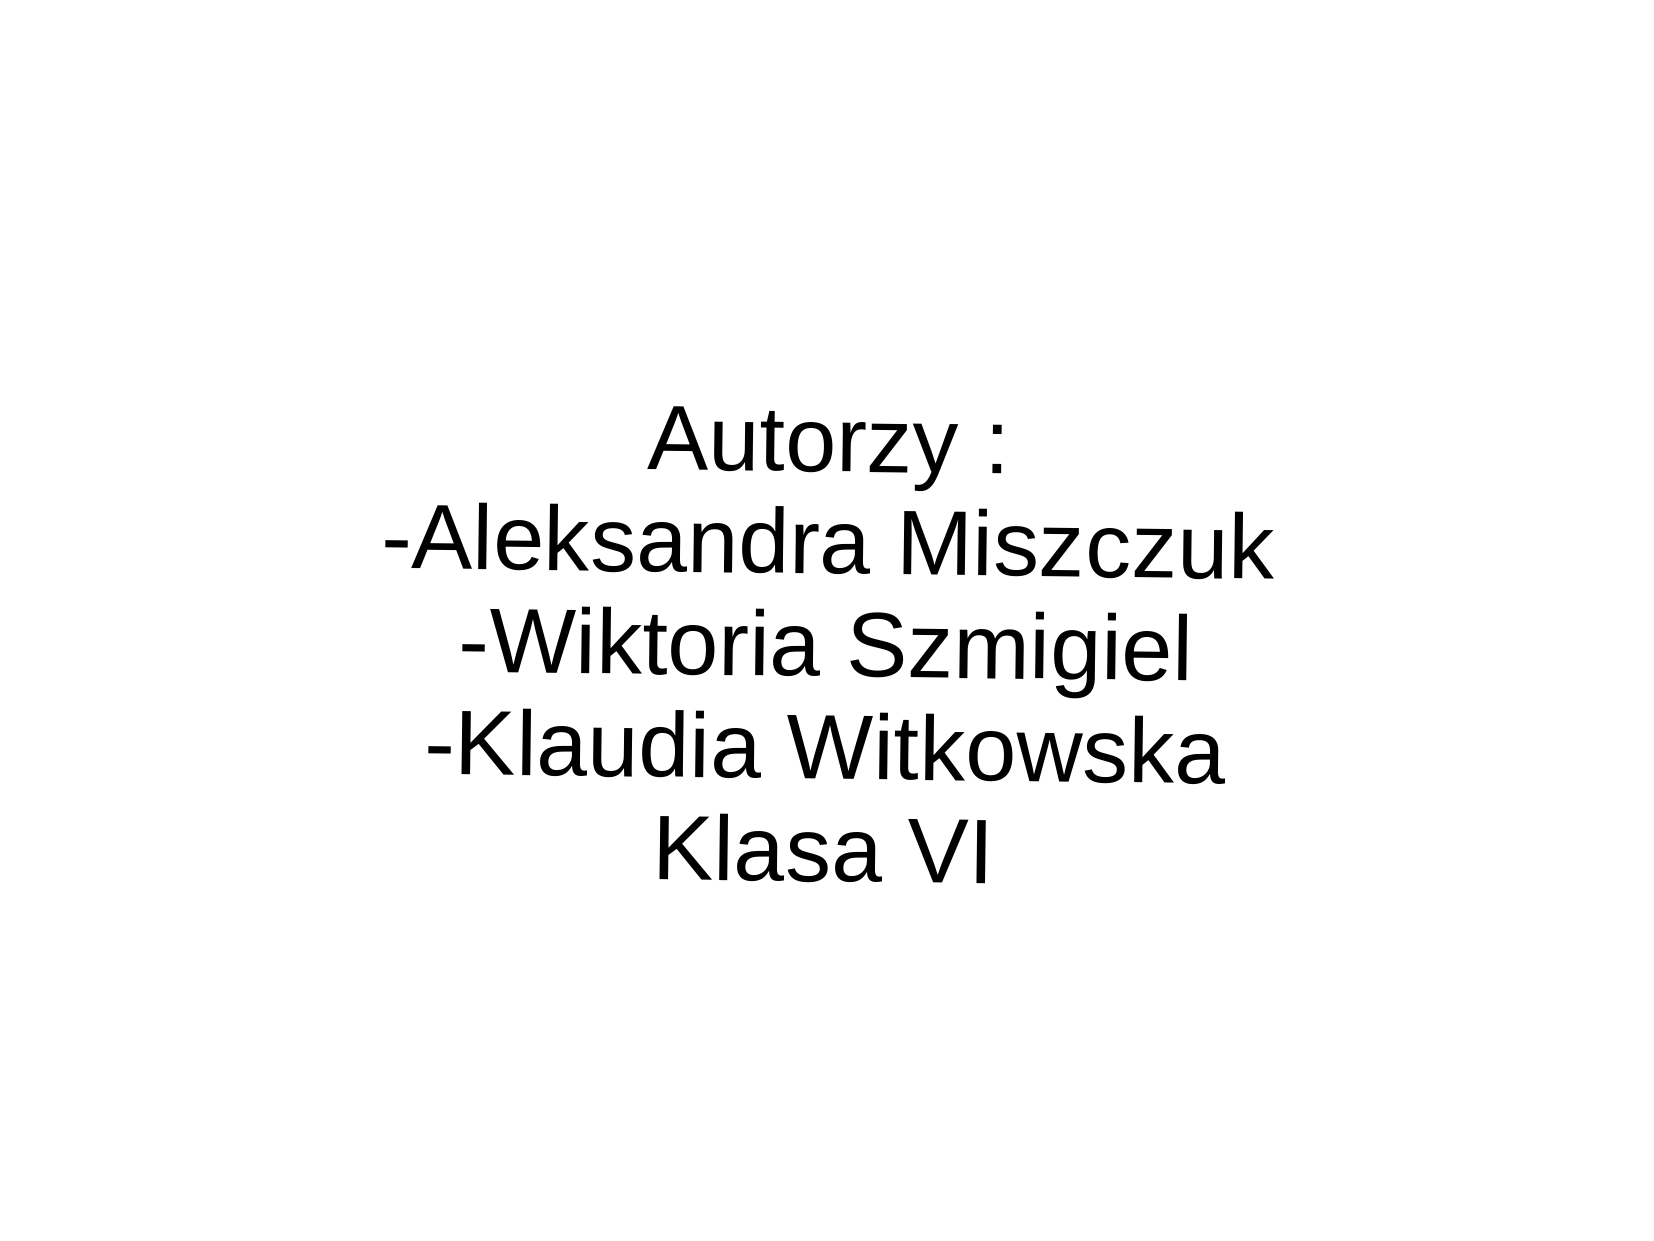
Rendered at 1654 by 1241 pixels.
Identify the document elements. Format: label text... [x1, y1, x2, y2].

title Autorzy : -Aleksandra Miszczuk -Wiktoria Szmigiel -Klaudia Witkowska Klasa VI [79, 379, 1575, 912]
